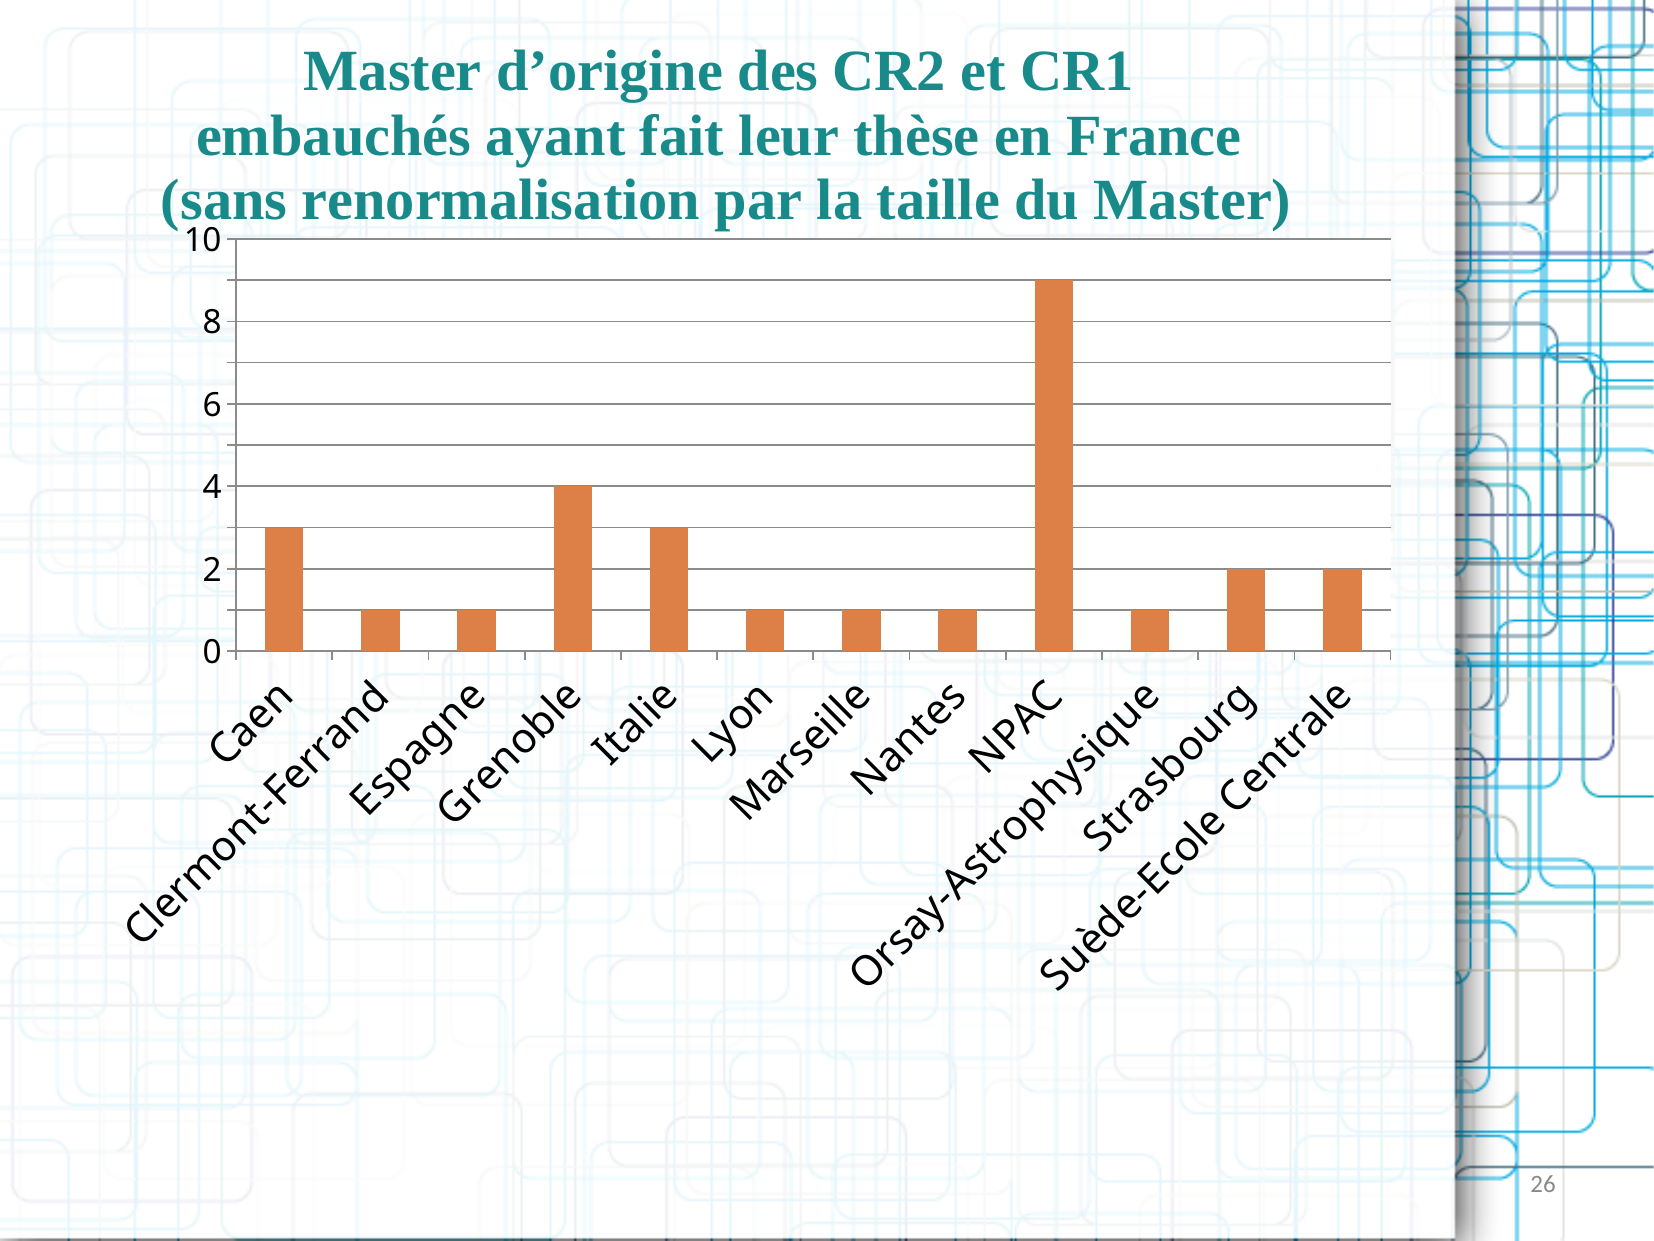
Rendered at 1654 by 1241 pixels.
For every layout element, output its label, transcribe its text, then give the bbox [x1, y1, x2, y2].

chart [82, 233, 1418, 1020]
text_box <numéro> [1184, 1149, 1571, 1216]
picture [0, 0, 1654, 1241]
title Master d’origine des CR2 et CR1 embauchés ayant fait leur thèse en France (sans renormalisation par la taille du Master) [0, 38, 1453, 233]
